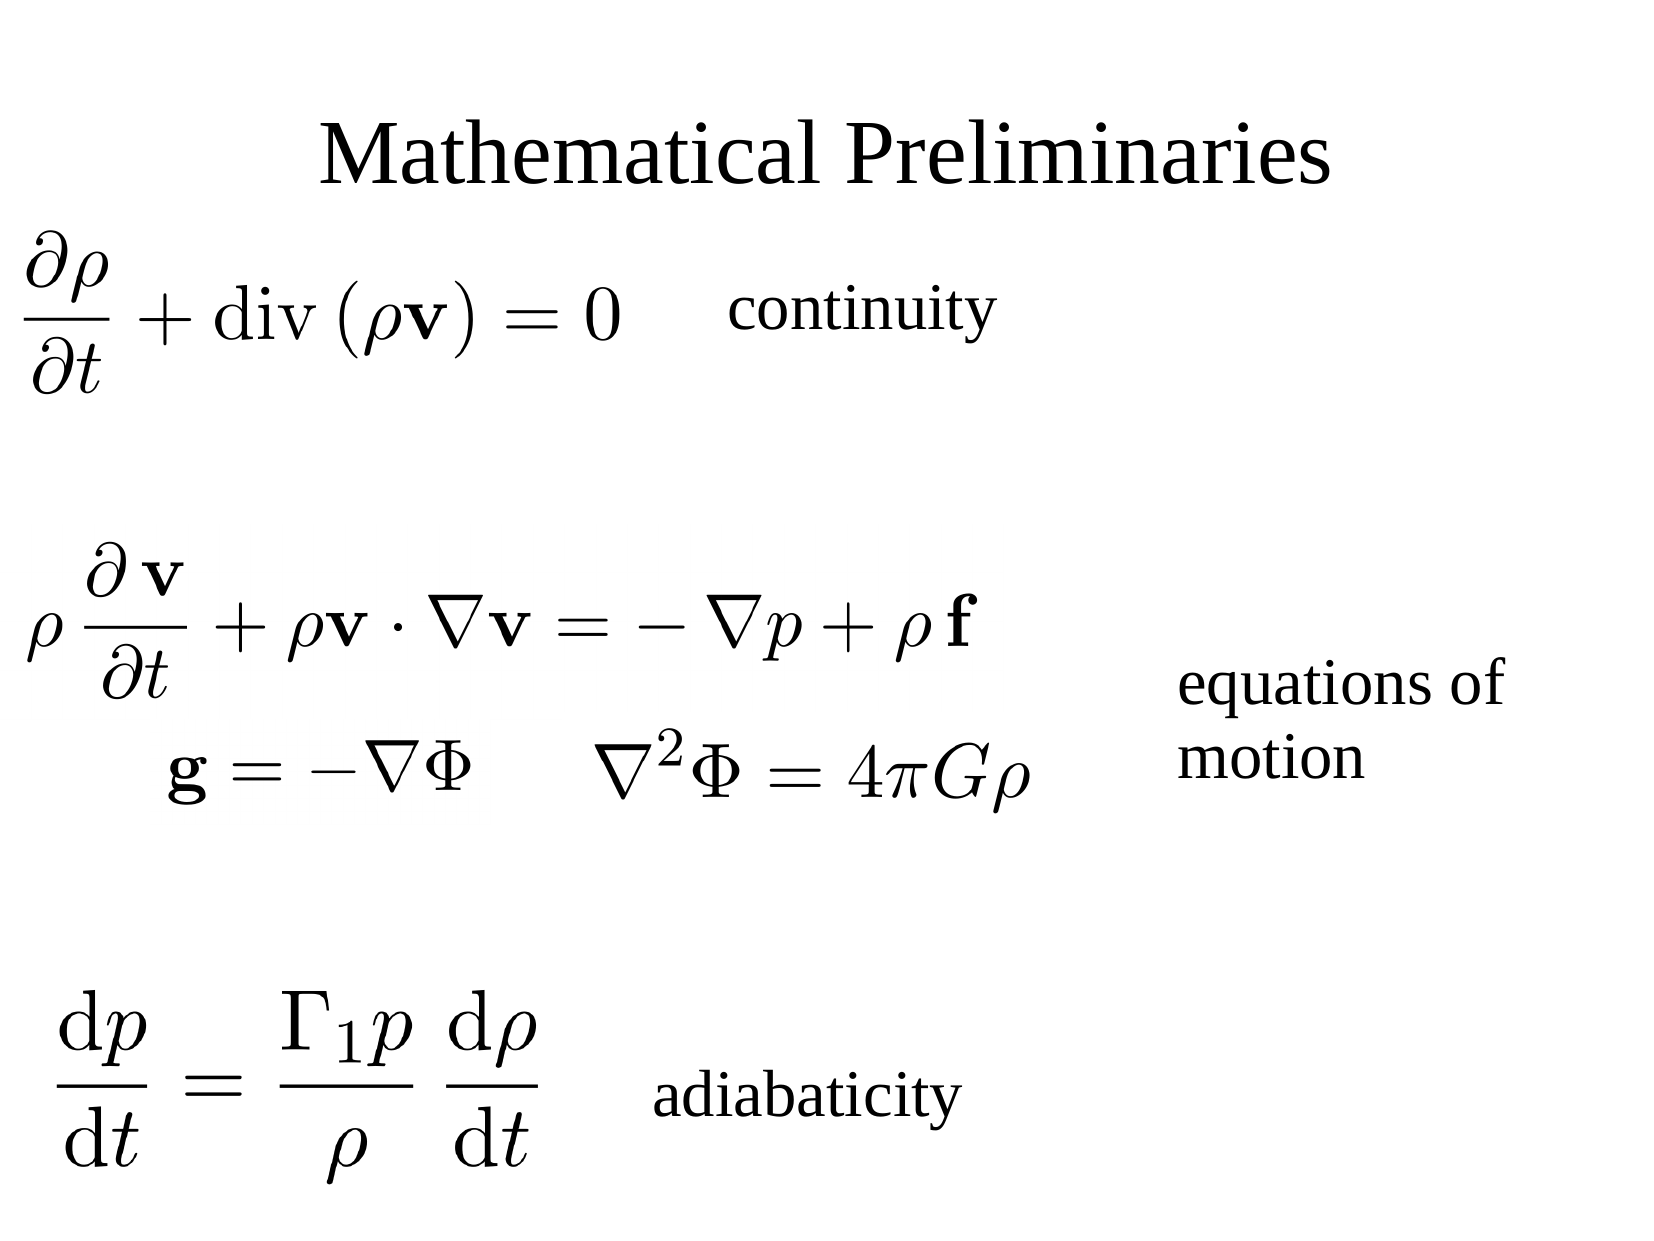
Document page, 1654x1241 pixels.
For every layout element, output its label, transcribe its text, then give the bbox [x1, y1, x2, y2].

picture [0, 524, 1052, 848]
picture [10, 224, 638, 406]
text_box adiabaticity [637, 1050, 1013, 1139]
title Mathematical Preliminaries [82, 49, 1571, 257]
text_box equations of motion [1162, 637, 1538, 801]
picture [38, 974, 563, 1201]
text_box continuity [712, 262, 1088, 352]
